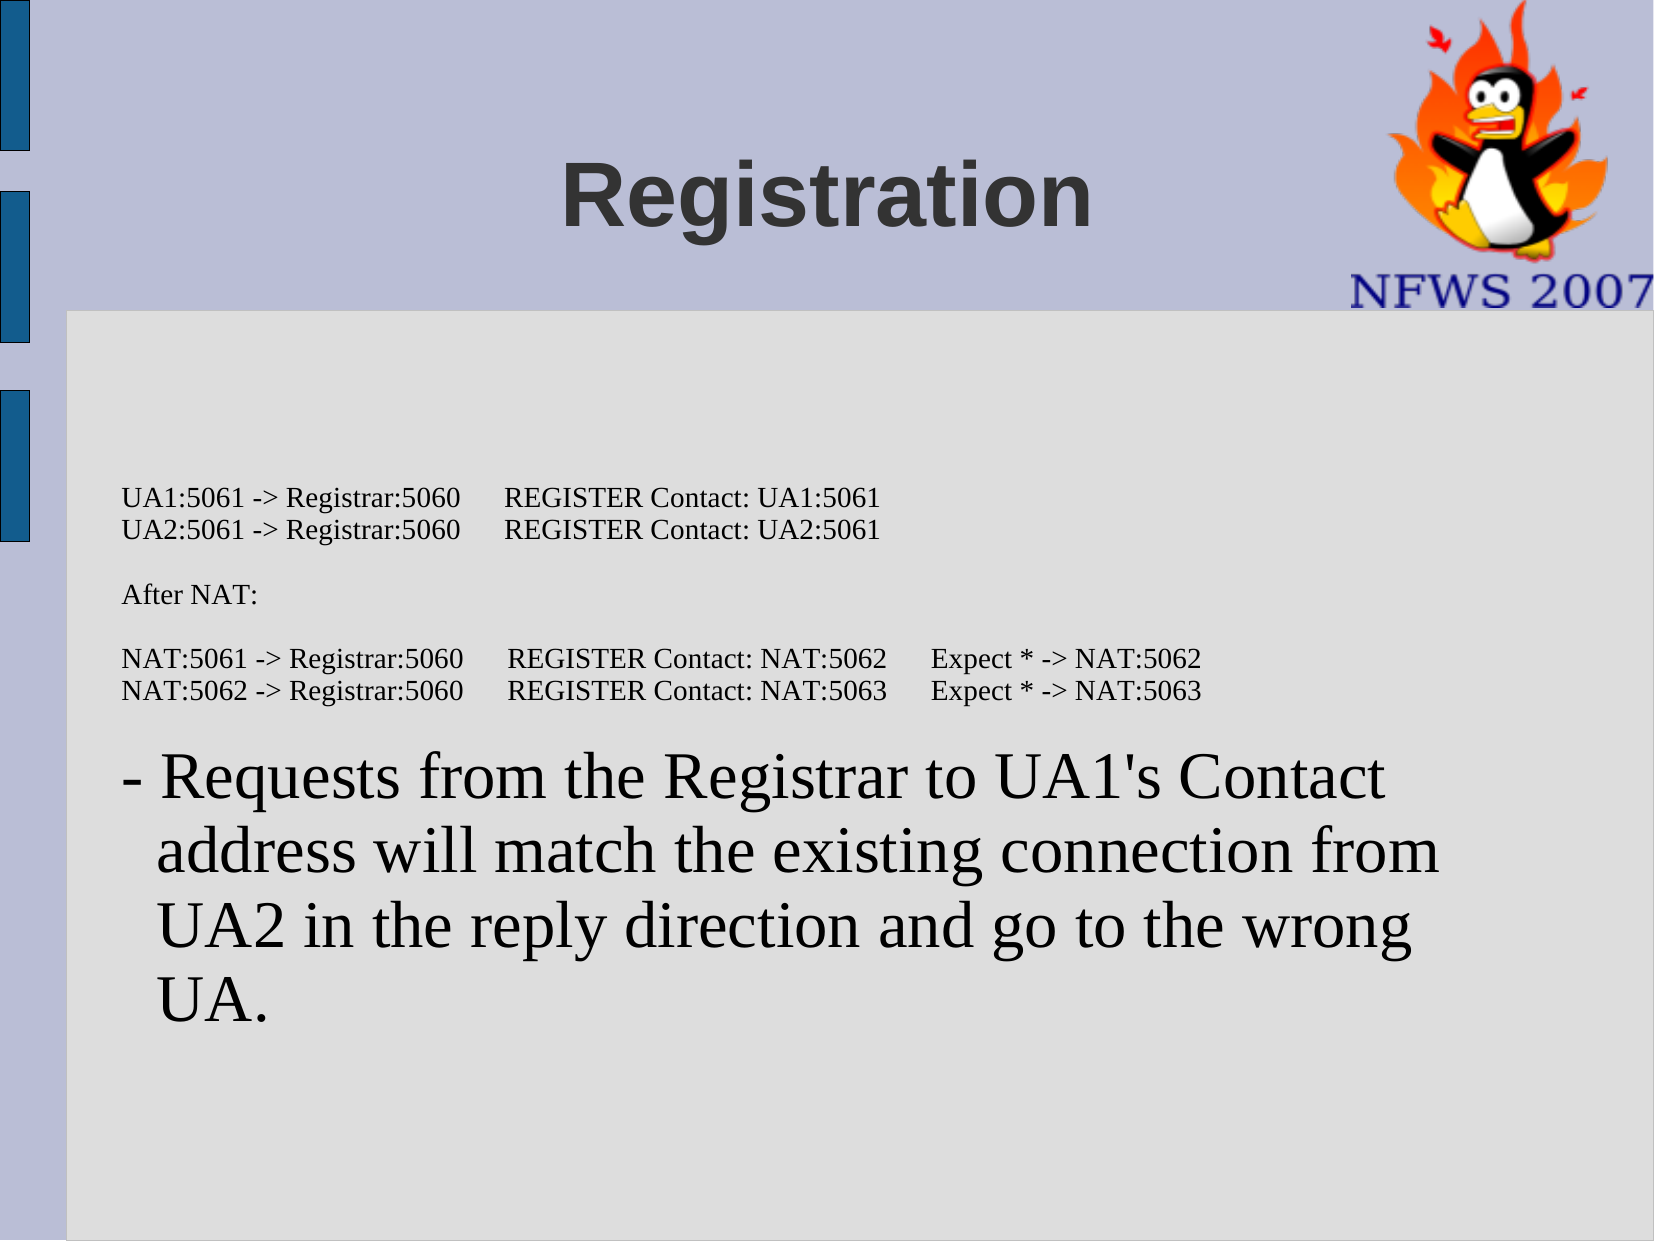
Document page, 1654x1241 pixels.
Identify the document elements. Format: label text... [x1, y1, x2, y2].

picture [1351, 0, 1654, 308]
subtitle UA1:5061 -> Registrar:5060 REGISTER Contact: UA1:5061 UA2:5061 -> Registrar:5060 REGISTER Contact: UA2:5061 After NAT: NAT:5061 -> Registrar:5060 REGISTER Contact: NAT:5062 Expect * -> NAT:5062 NAT:5062 -> Registrar:5060 REGISTER Contact: NAT:5063 Expect * -> NAT:5063 - Requests from the Registrar to UA1's Contact address will match the existing connection from UA2 in the reply direction and go to the wrong UA. [121, 352, 1534, 1119]
title Registration [121, 98, 1351, 291]
